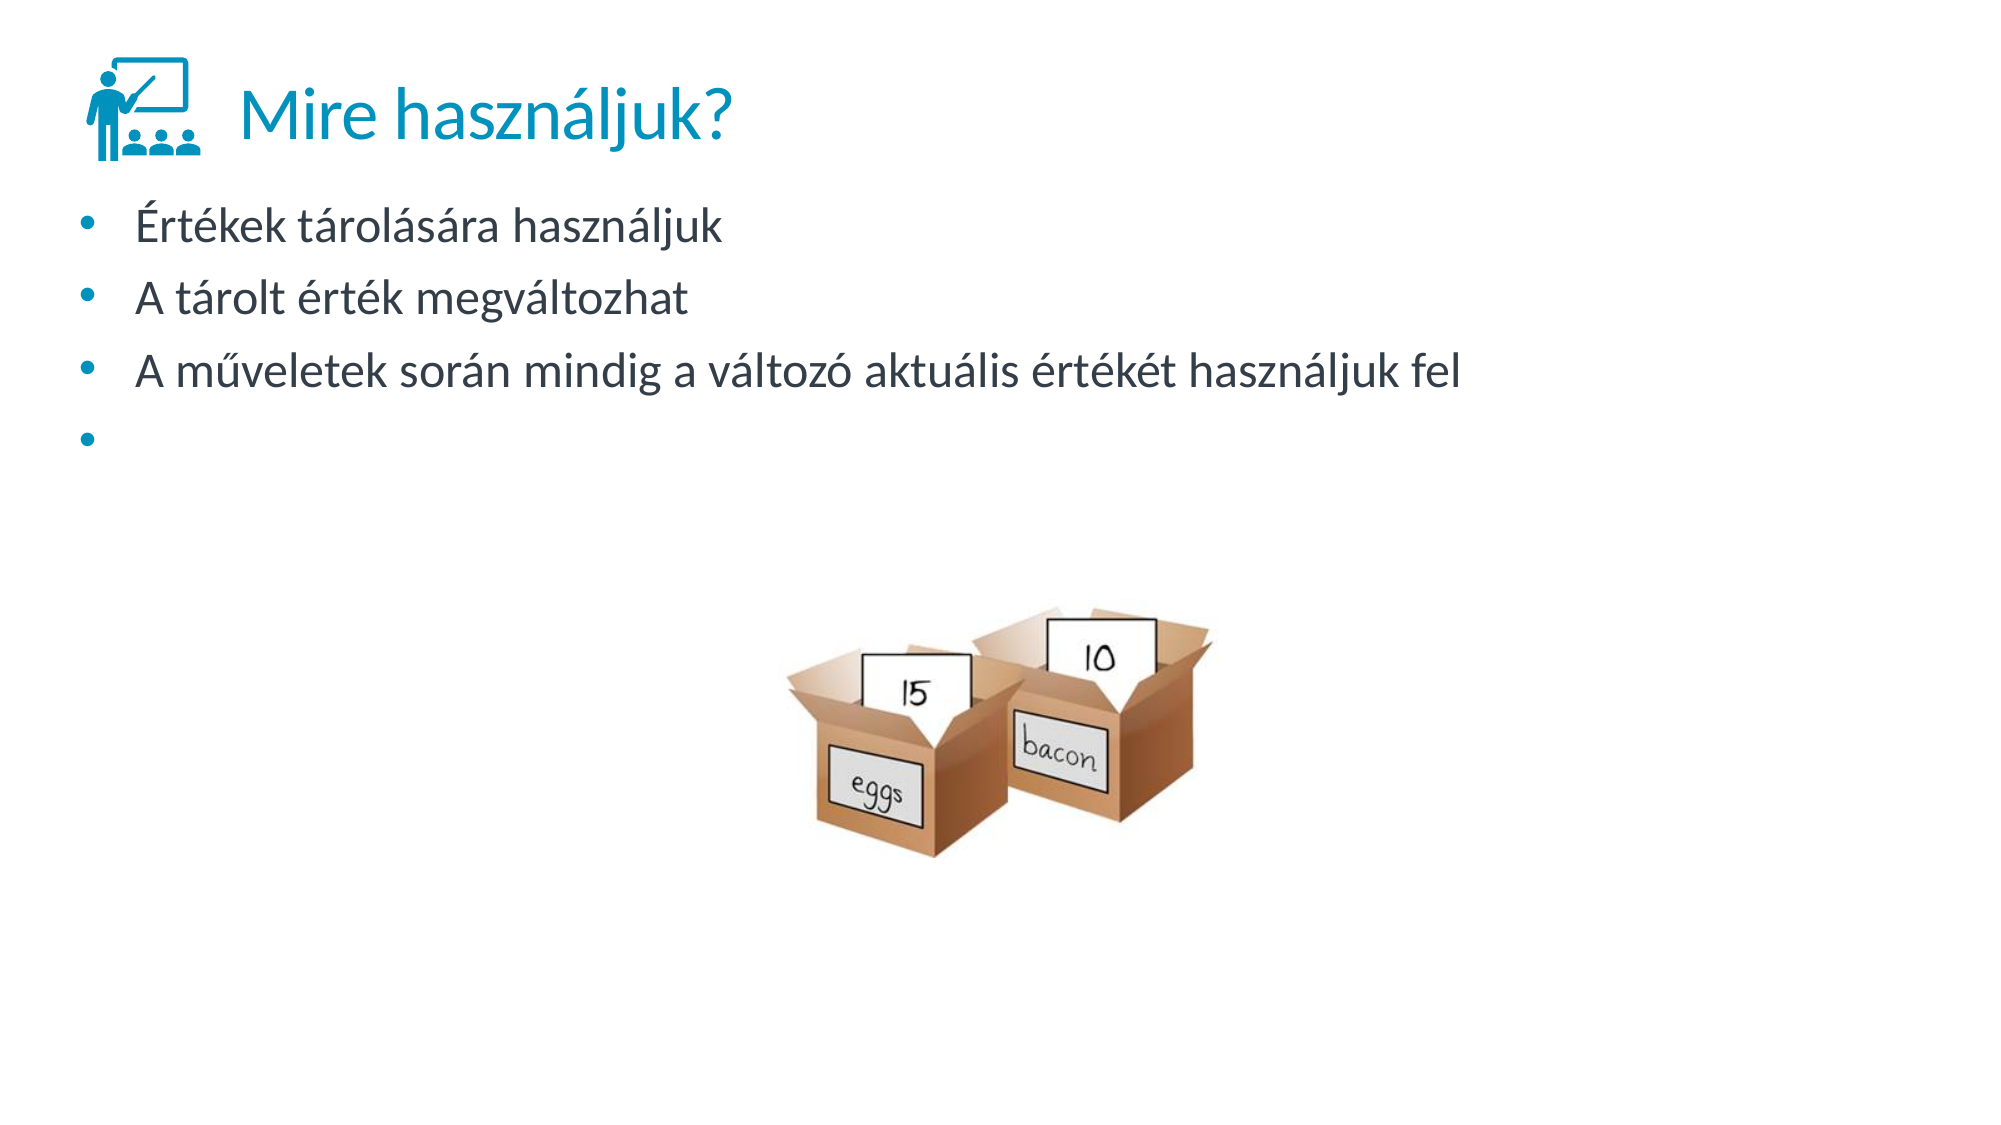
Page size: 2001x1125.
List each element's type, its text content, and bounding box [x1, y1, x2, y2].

list Értékek tárolására használjuk A tárolt érték megváltozhat A műveletek során mindig a változó aktuális értékét használjuk fel [78, 192, 1922, 1047]
picture [778, 599, 1222, 858]
title Mire használjuk? [238, 78, 1922, 174]
